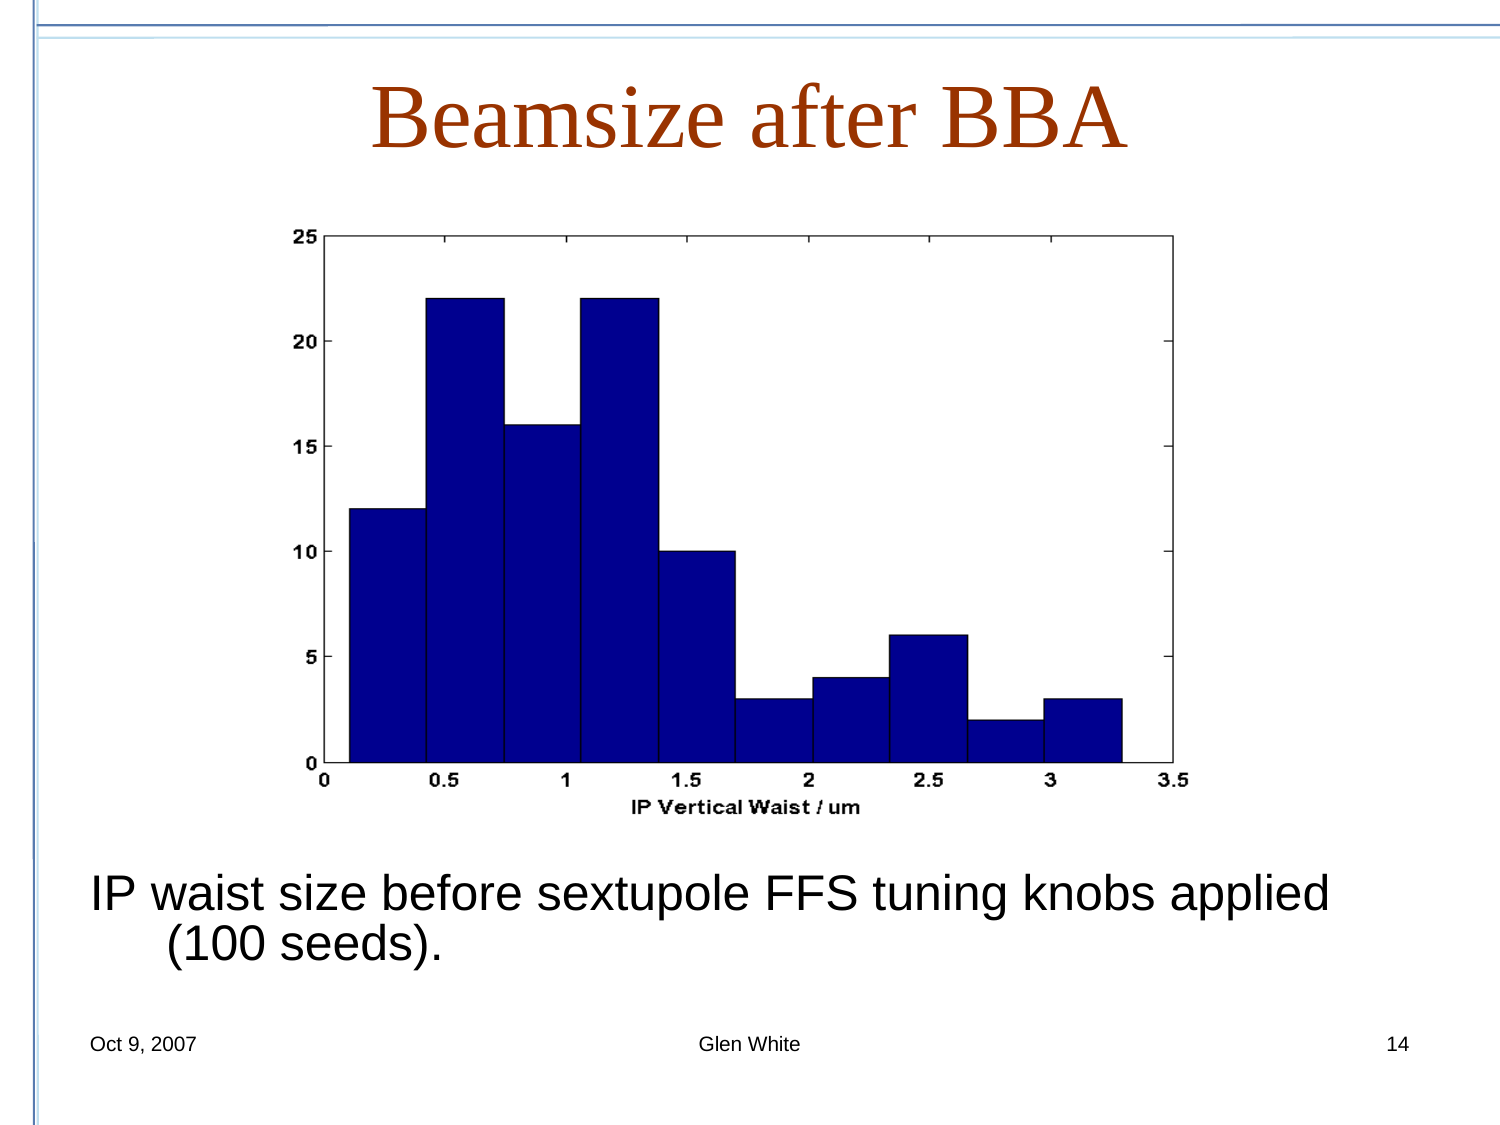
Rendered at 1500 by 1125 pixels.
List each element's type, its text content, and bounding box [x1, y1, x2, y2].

list IP waist size before sextupole FFS tuning knobs applied (100 seeds). [75, 862, 1426, 1006]
picture [182, 187, 1276, 833]
title Beamsize after BBA [75, 49, 1426, 175]
